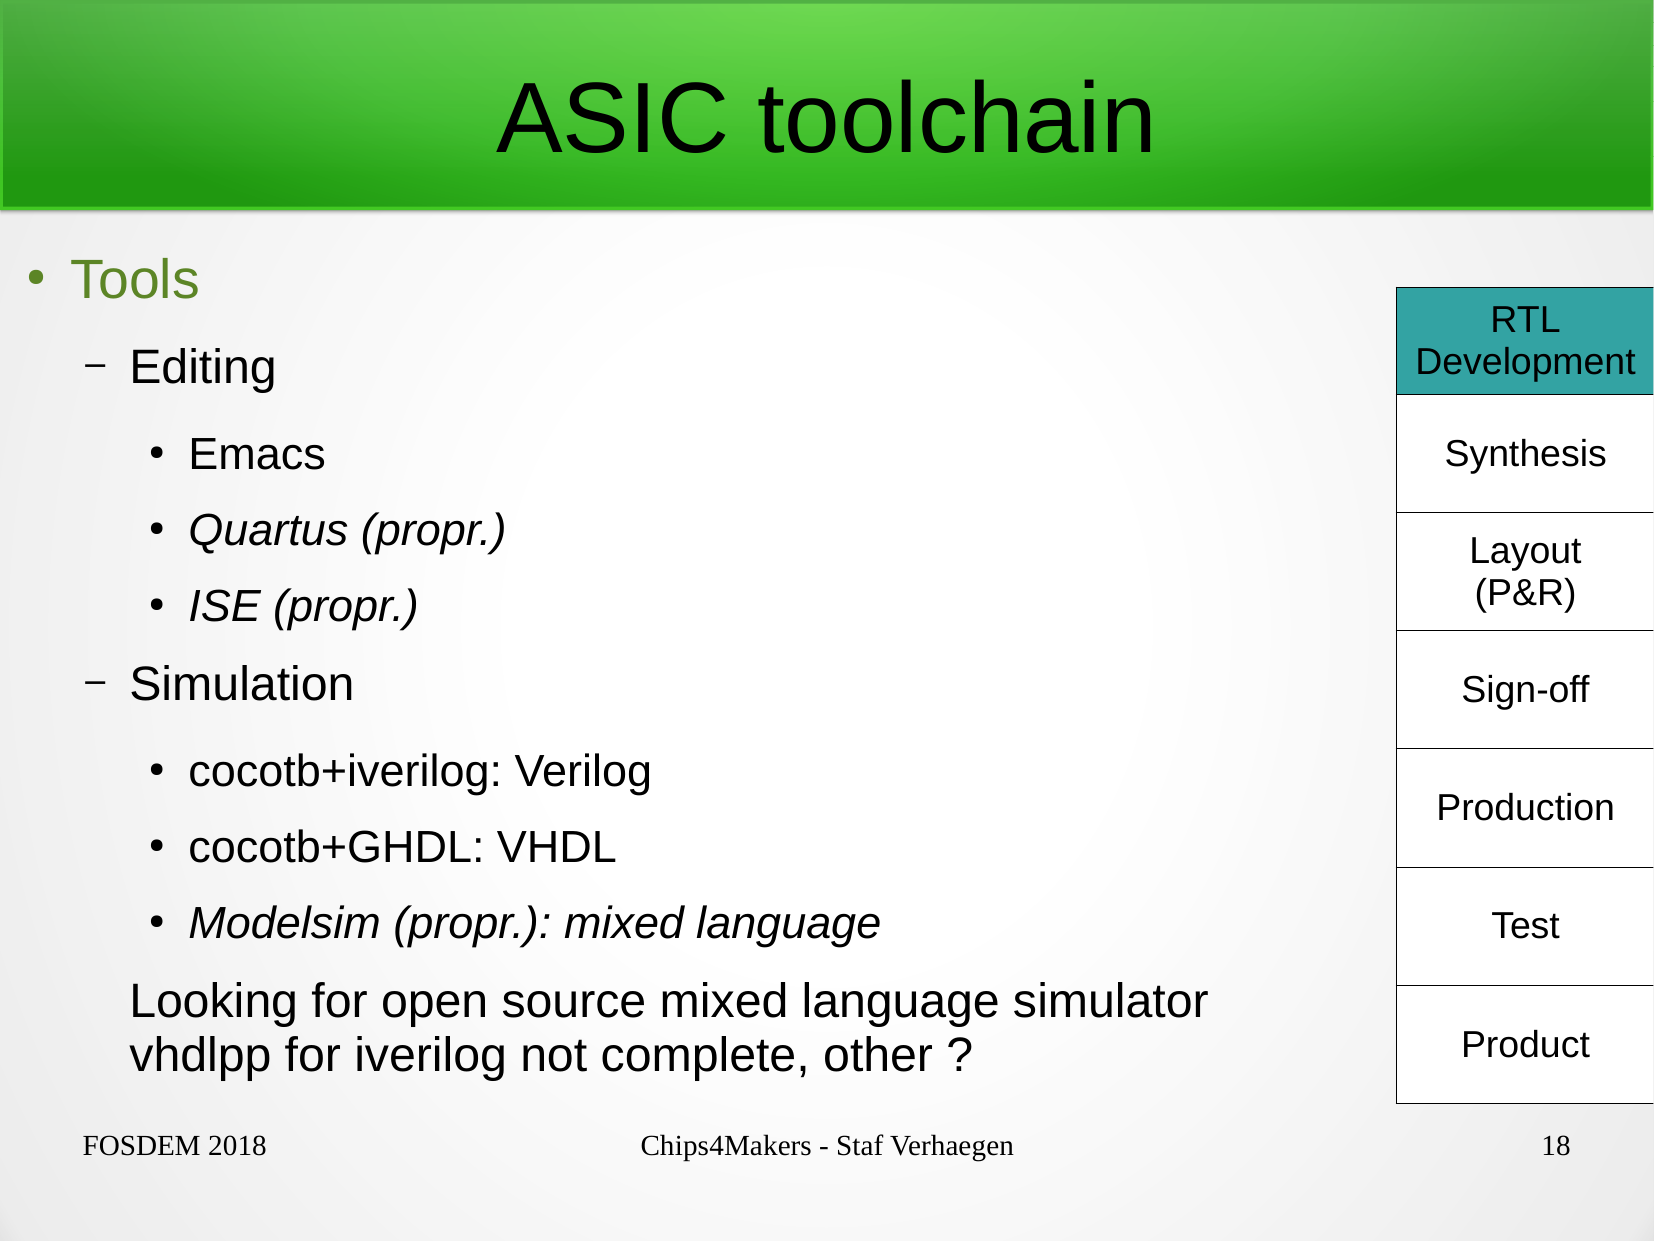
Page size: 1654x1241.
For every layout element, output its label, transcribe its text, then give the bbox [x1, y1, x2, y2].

table_cell Layout (P&R) [1397, 513, 1654, 630]
table_cell Test [1397, 868, 1654, 985]
table_header RTL Development [1397, 288, 1654, 394]
table_cell Production [1397, 749, 1654, 867]
list Tools Editing Emacs Quartus (propr.) ISE (propr.) Simulation cocotb+iverilog: Verilog cocotb+GHDL: VHDL Modelsim (propr.): mixed language Looking for open source mixed language simulator vhdlpp for iverilog not complete, other ? [11, 248, 1300, 1087]
table_cell Product [1397, 986, 1654, 1103]
title ASIC toolchain [82, 47, 1571, 189]
table_cell Synthesis [1397, 395, 1654, 512]
table_cell Sign-off [1397, 631, 1654, 748]
